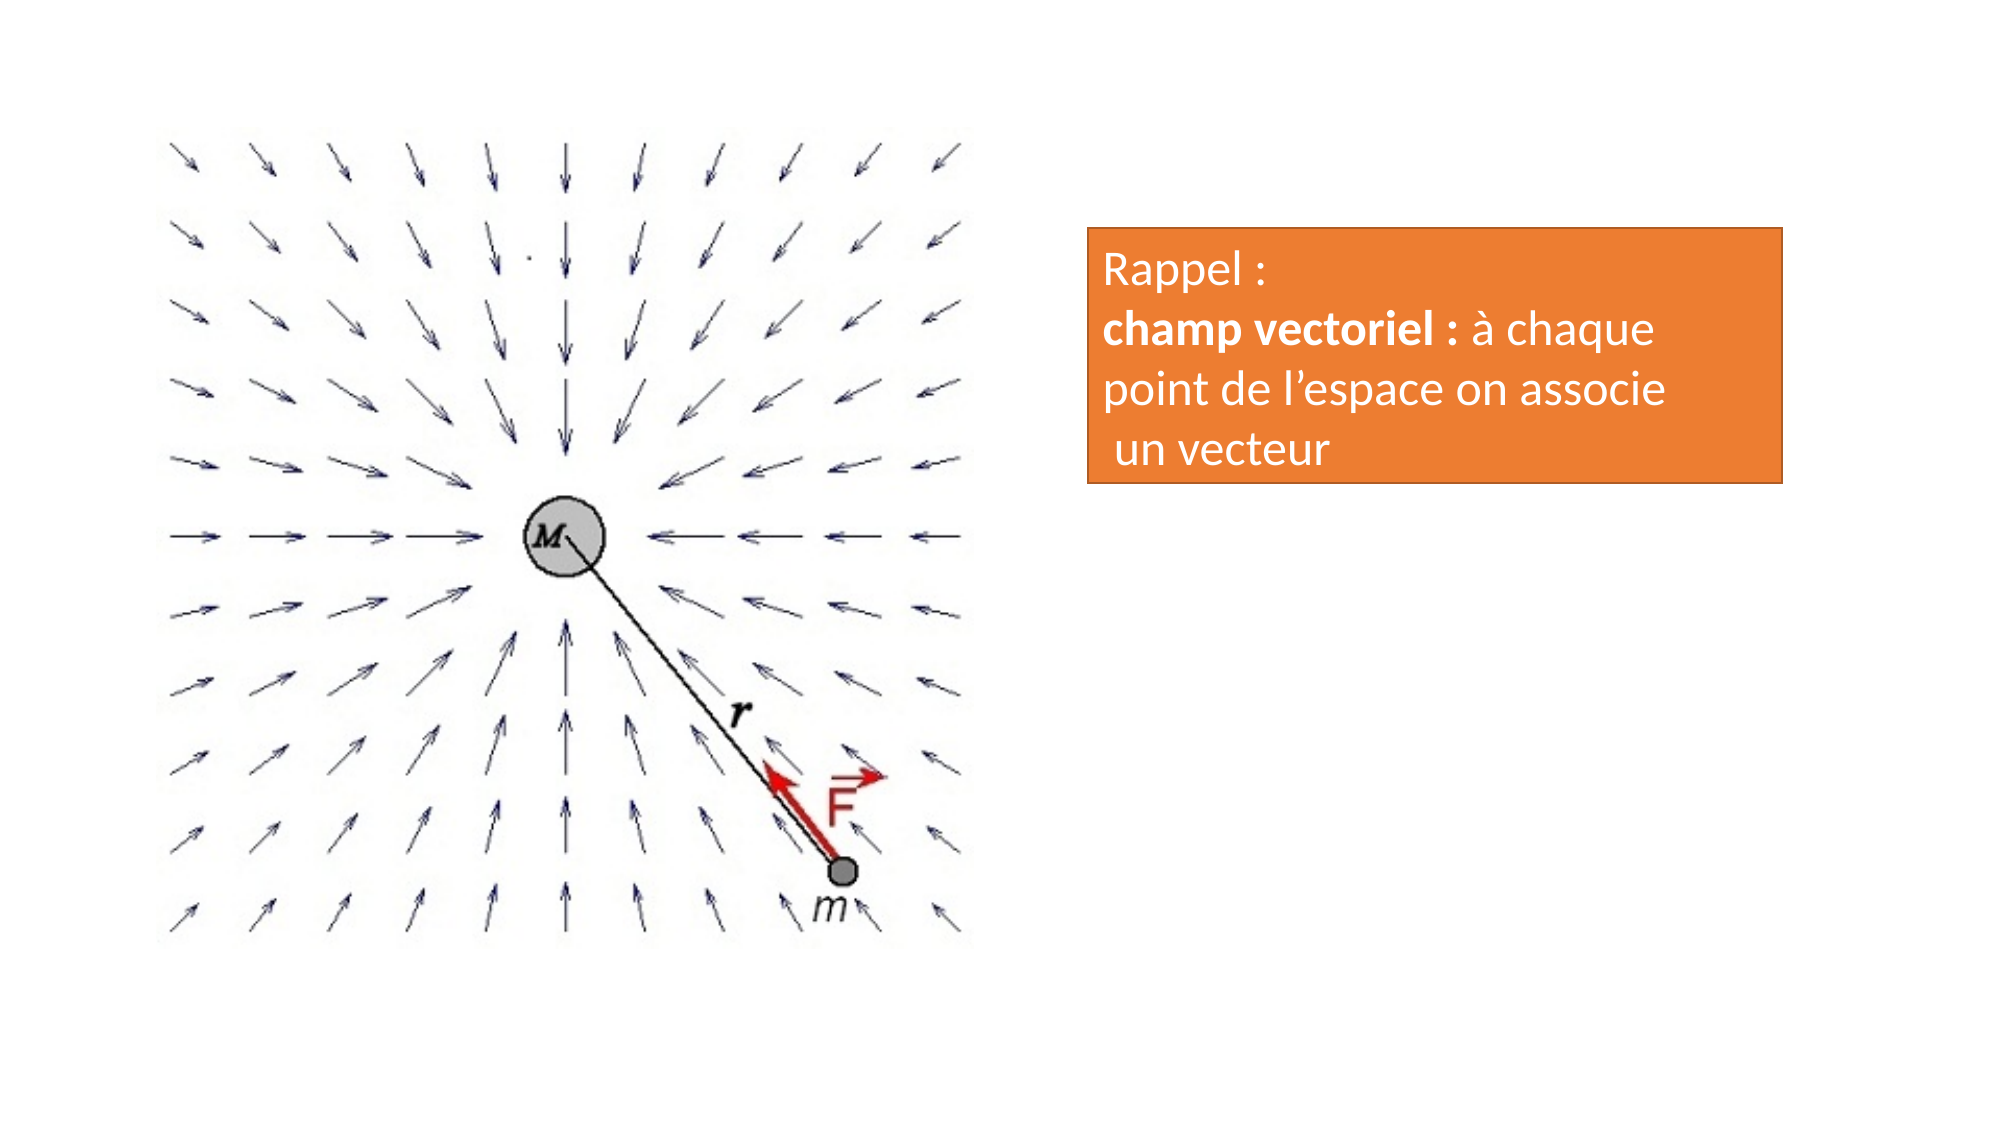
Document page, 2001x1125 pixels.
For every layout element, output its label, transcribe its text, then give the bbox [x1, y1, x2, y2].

picture [156, 127, 974, 949]
text_box Rappel : champ vectoriel : à chaque point de l’espace on associe un vecteur [1087, 228, 1782, 484]
